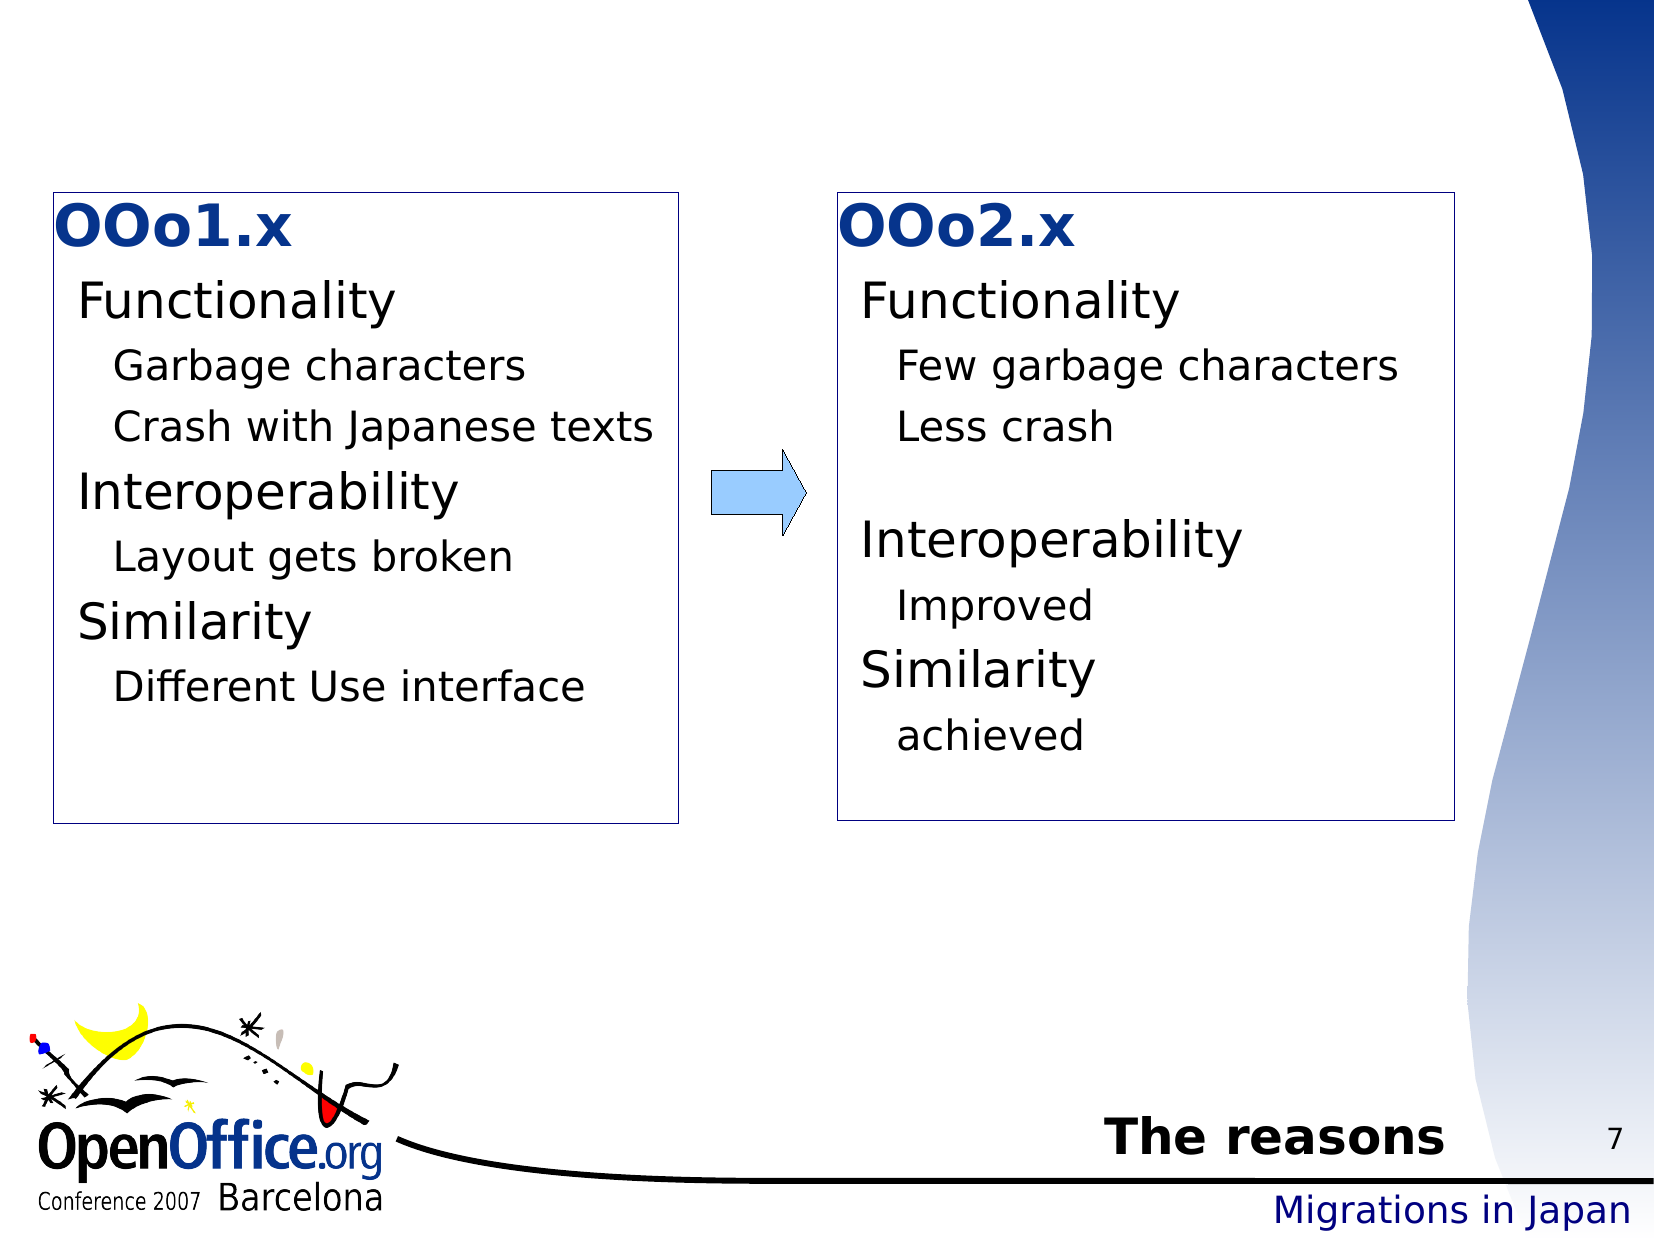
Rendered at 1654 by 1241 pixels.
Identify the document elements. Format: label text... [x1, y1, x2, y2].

text_box [711, 449, 807, 536]
list OOo1.x Functionality Garbage characters Crash with Japanese texts Interoperability Layout gets broken Similarity Different Use interface [53, 192, 679, 824]
list OOo2.x Functionality Few garbage characters Less crash Interoperability Improved Similarity achieved [837, 192, 1455, 821]
title The reasons [531, 1092, 1447, 1182]
picture [29, 1003, 399, 1211]
